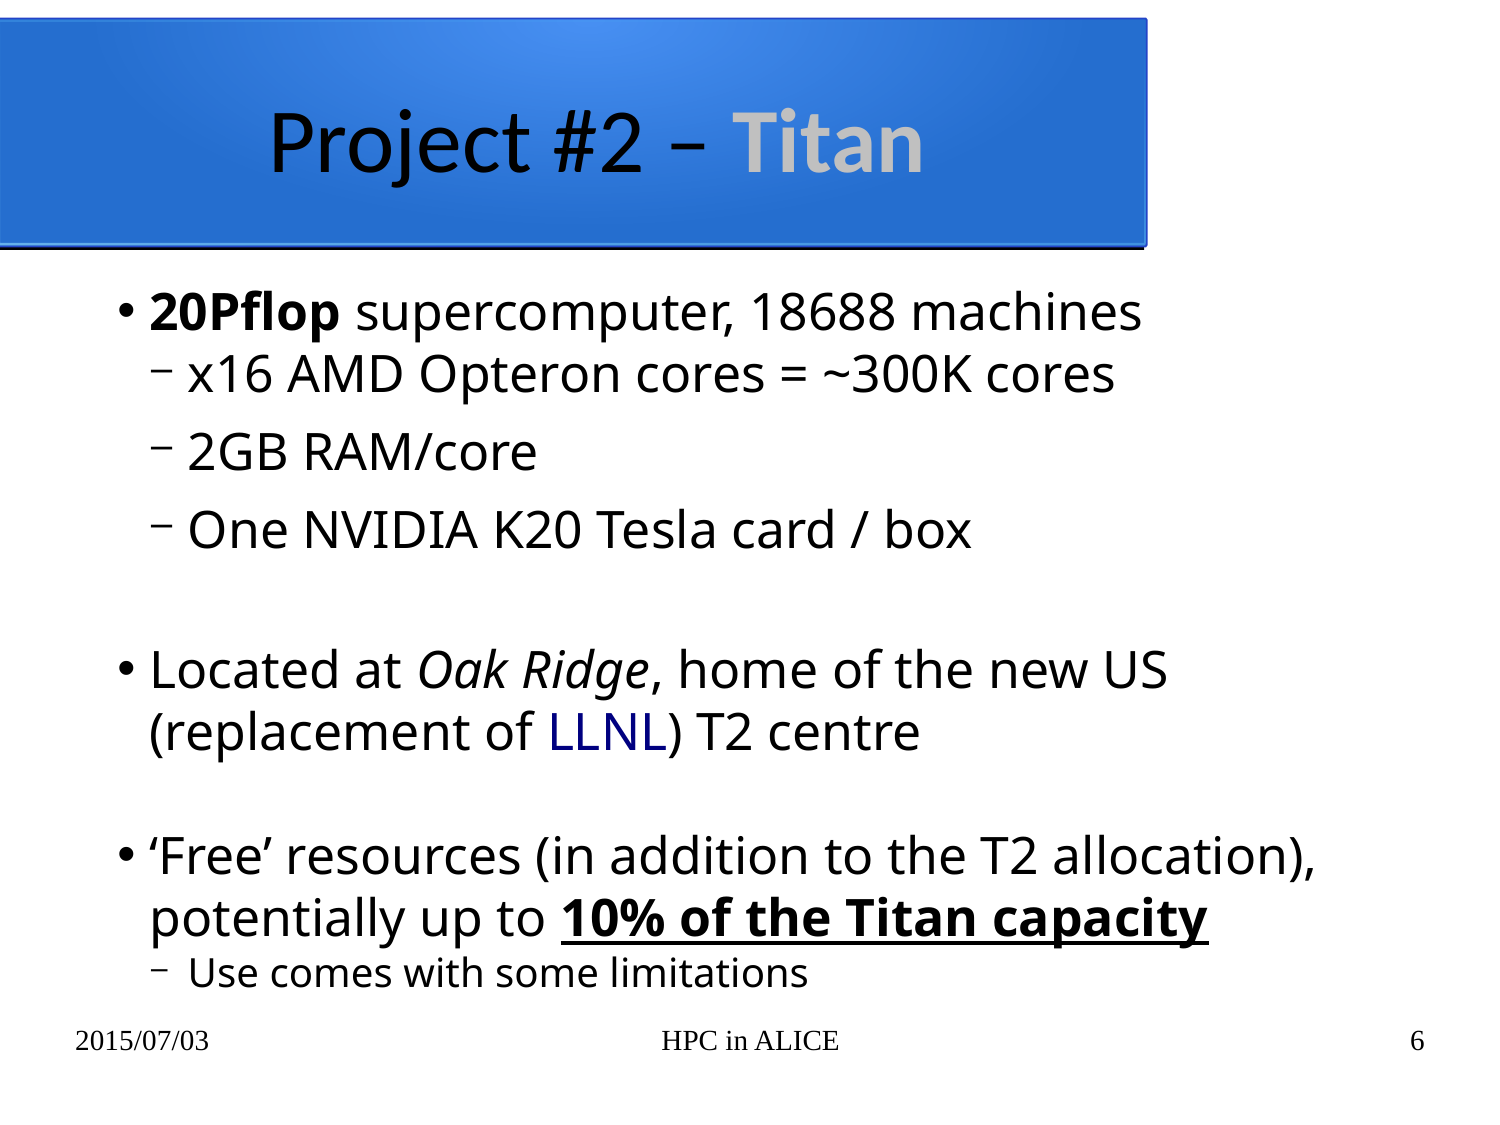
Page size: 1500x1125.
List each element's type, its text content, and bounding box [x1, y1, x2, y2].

list 20Pflop supercomputer, 18688 machines x16 AMD Opteron cores = ~300K cores 2GB RAM/core One NVIDIA K20 Tesla card / box Located at Oak Ridge, home of the new US (replacement of LLNL) T2 centre ‘Free’ resources (in addition to the T2 allocation), potentially up to 10% of the Titan capacity Use comes with some limitations [75, 271, 1426, 1006]
title Project #2 – Titan [75, 42, 1120, 229]
